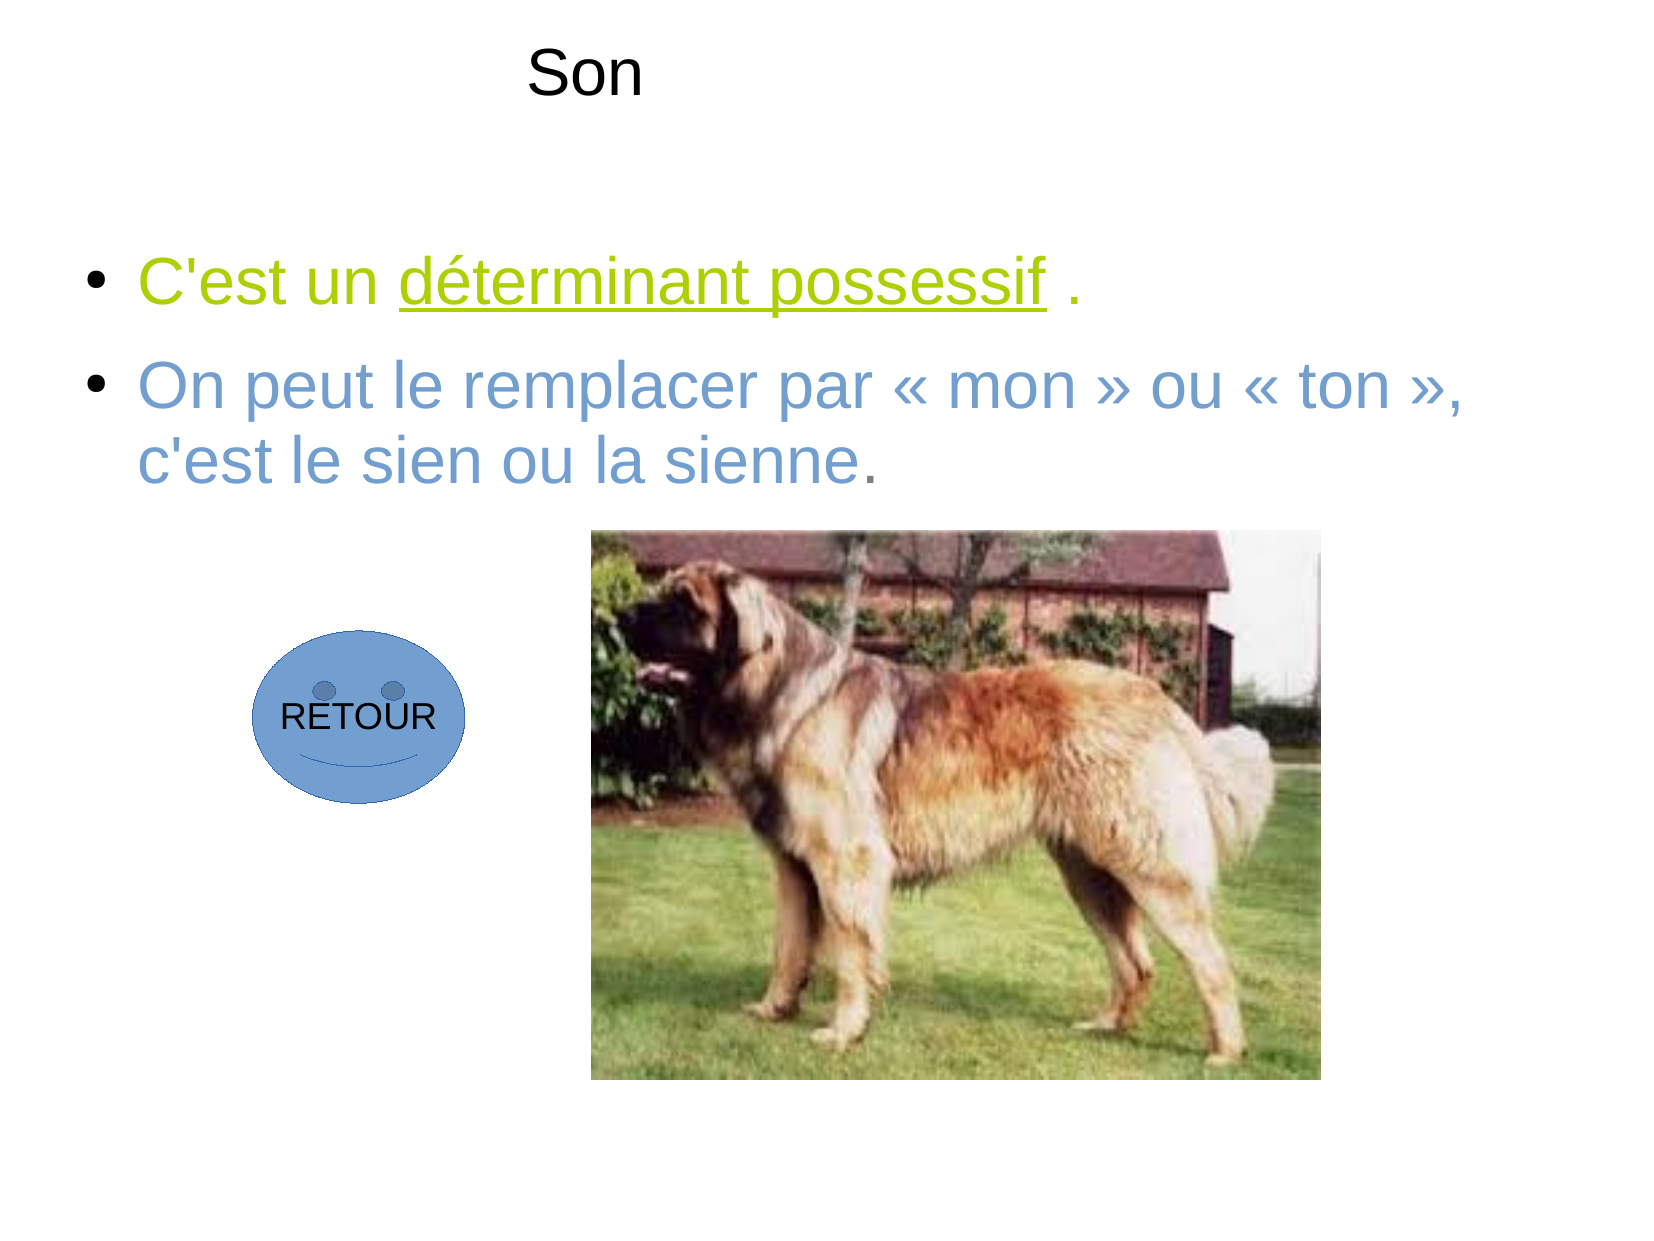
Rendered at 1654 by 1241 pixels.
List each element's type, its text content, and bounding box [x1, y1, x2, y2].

list Son C'est un déterminant possessif . On peut le remplacer par « mon » ou « ton », c'est le sien ou la sienne. [66, 35, 1555, 998]
picture [591, 530, 1321, 1080]
text_box RETOUR [252, 630, 465, 804]
